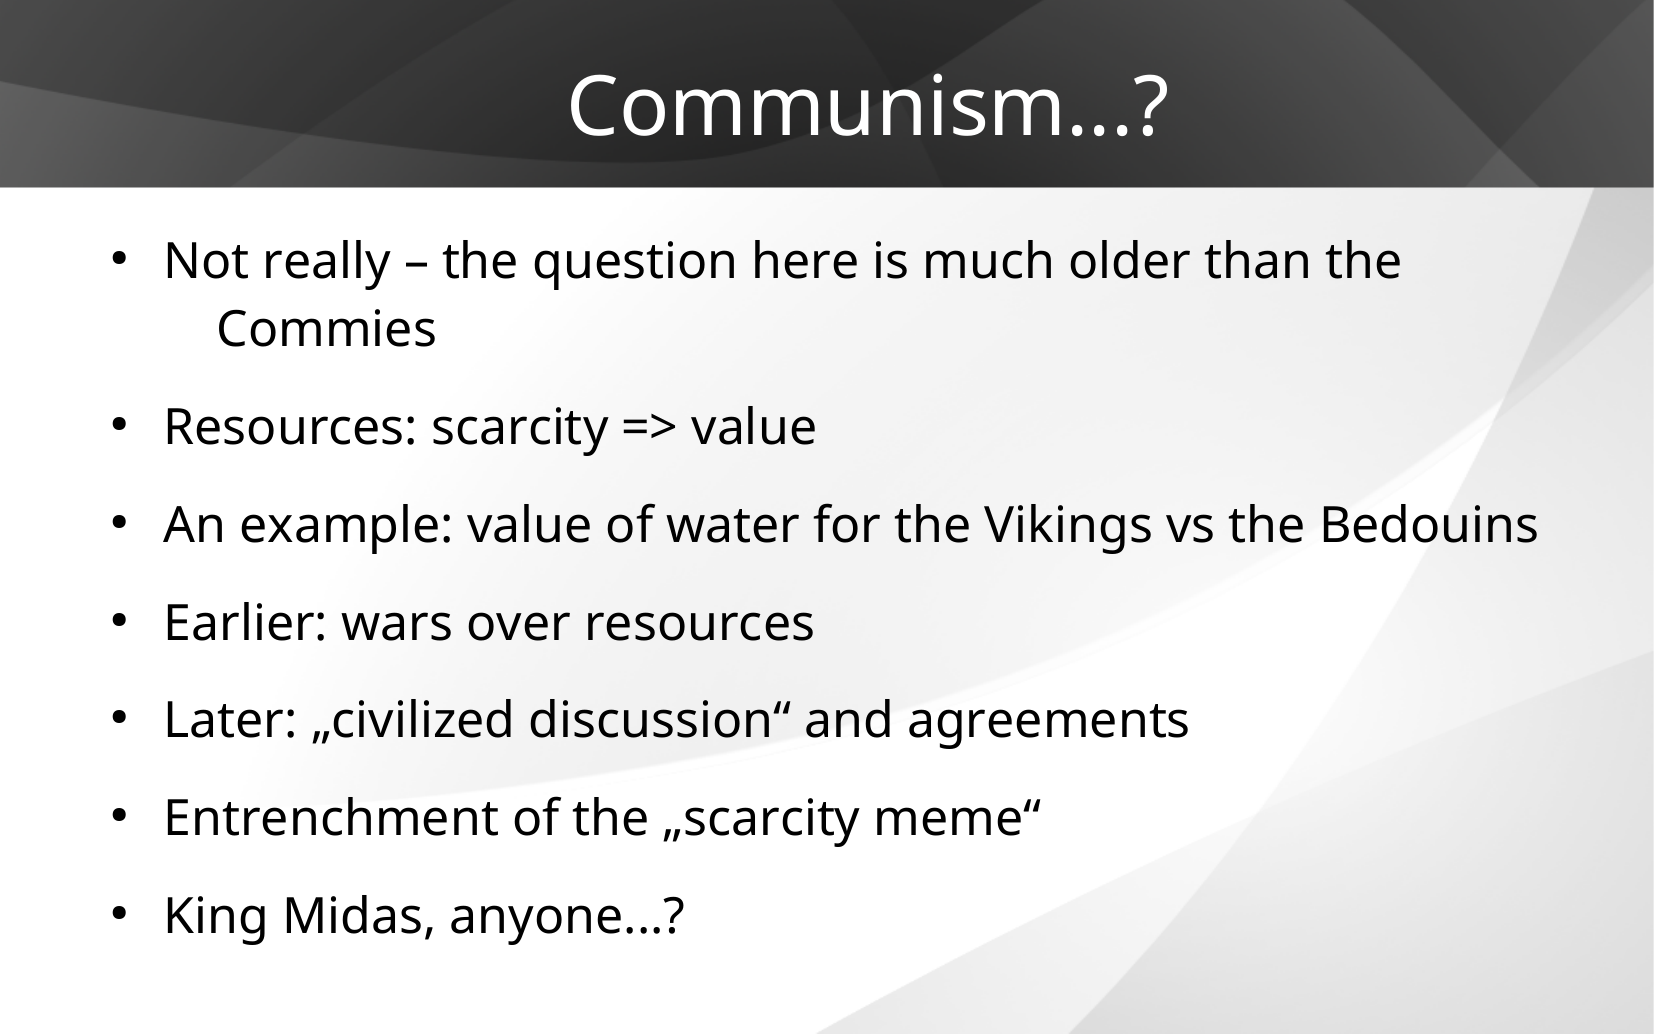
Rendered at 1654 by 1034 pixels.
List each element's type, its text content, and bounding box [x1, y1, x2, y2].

title Communism...? [124, 0, 1613, 208]
list Not really – the question here is much older than the Commies Resources: scarcity => value An example: value of water for the Vikings vs the Bedouins Earlier: wars over resources Later: „civilized discussion“ and agreements Entrenchment of the „scarcity meme“ King Midas, anyone...? [75, 225, 1613, 1013]
picture [0, 0, 1654, 1034]
